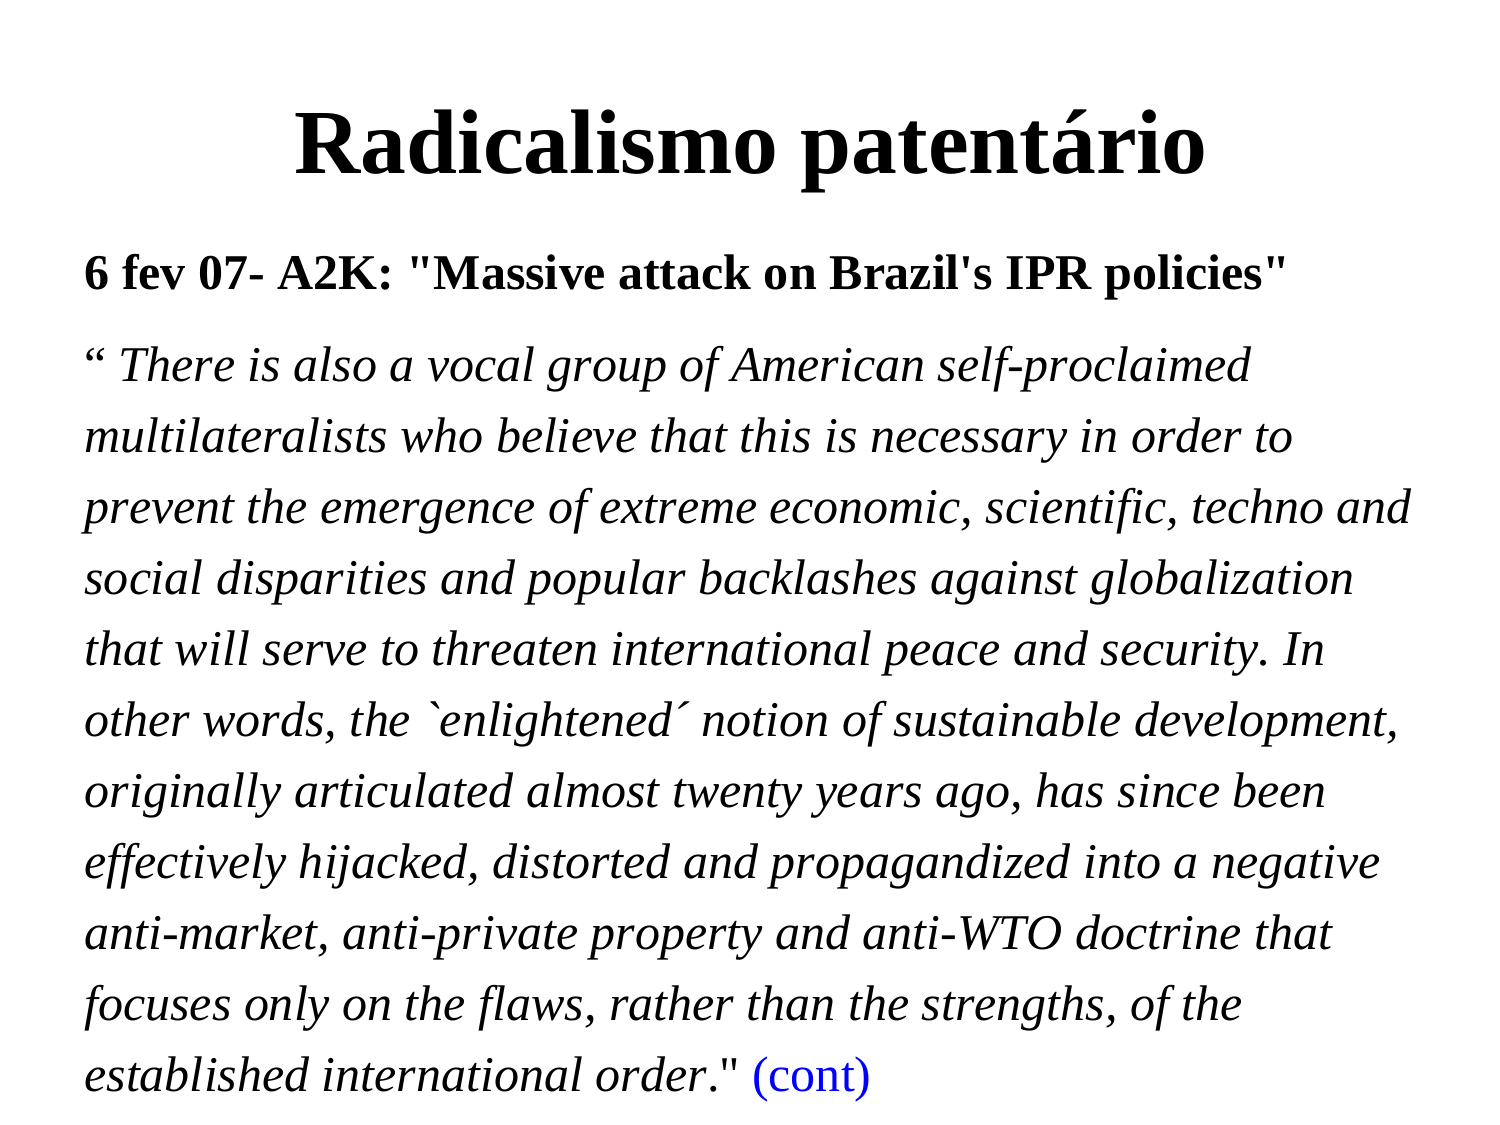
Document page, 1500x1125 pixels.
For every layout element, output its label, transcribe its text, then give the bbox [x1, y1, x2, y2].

title Radicalismo patentário [87, 62, 1416, 223]
text_box 6 fev 07- A2K: "Massive attack on Brazil's IPR policies" “ There is also a vocal group of American self-proclaimed multilateralists who believe that this is necessary in order to prevent the emergence of extreme economic, scientific, techno and social disparities and popular backlashes against globalization that will serve to threaten international peace and security. In other words, the `enlightened´ notion of sustainable development, originally articulated almost twenty years ago, has since been effectively hijacked, distorted and propagandized into a negative anti-market, anti-private property and anti-WTO doctrine that focuses only on the flaws, rather than the strengths, of the established international order." (cont) [84, 229, 1421, 1084]
